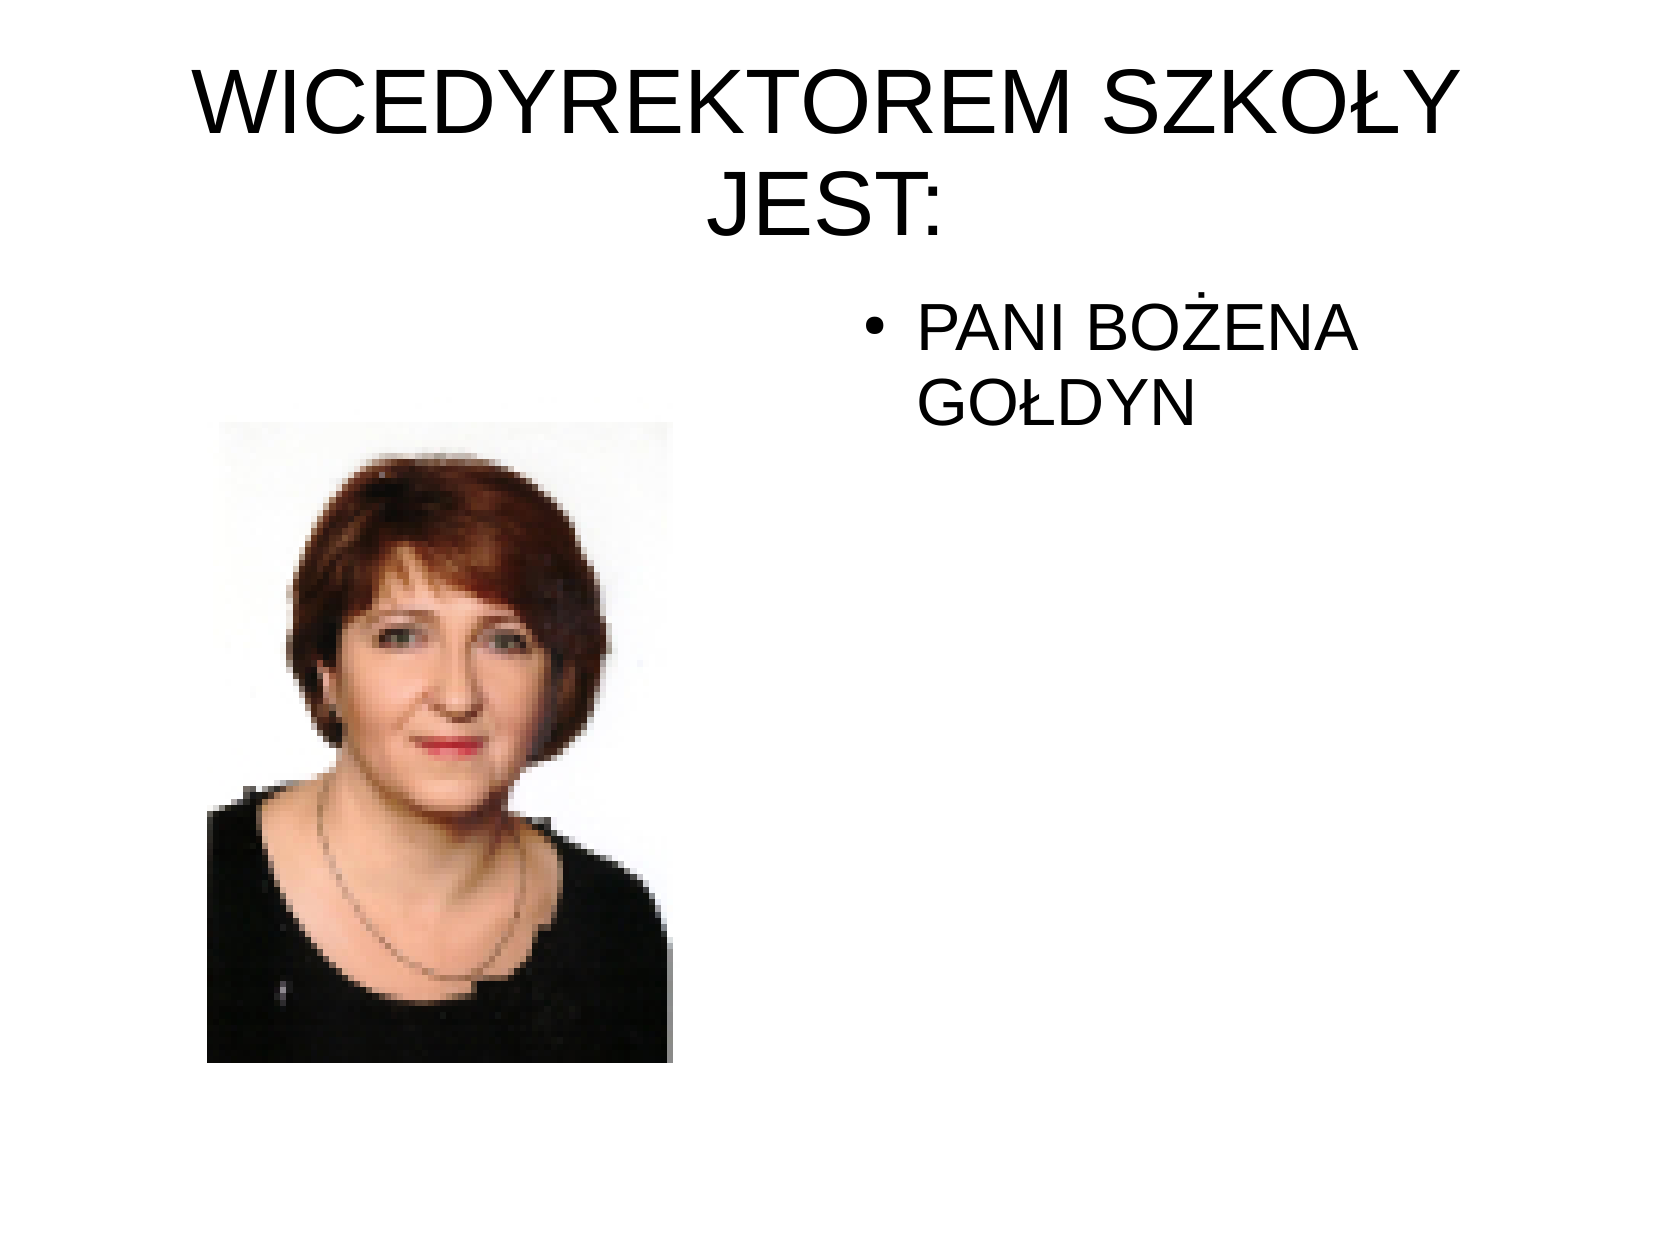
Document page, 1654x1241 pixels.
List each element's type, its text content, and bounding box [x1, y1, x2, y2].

picture [207, 397, 680, 1063]
list PANI BOŻENA GOŁDYN [845, 290, 1572, 1109]
title WICEDYREKTOREM SZKOŁY JEST: [82, 49, 1571, 257]
